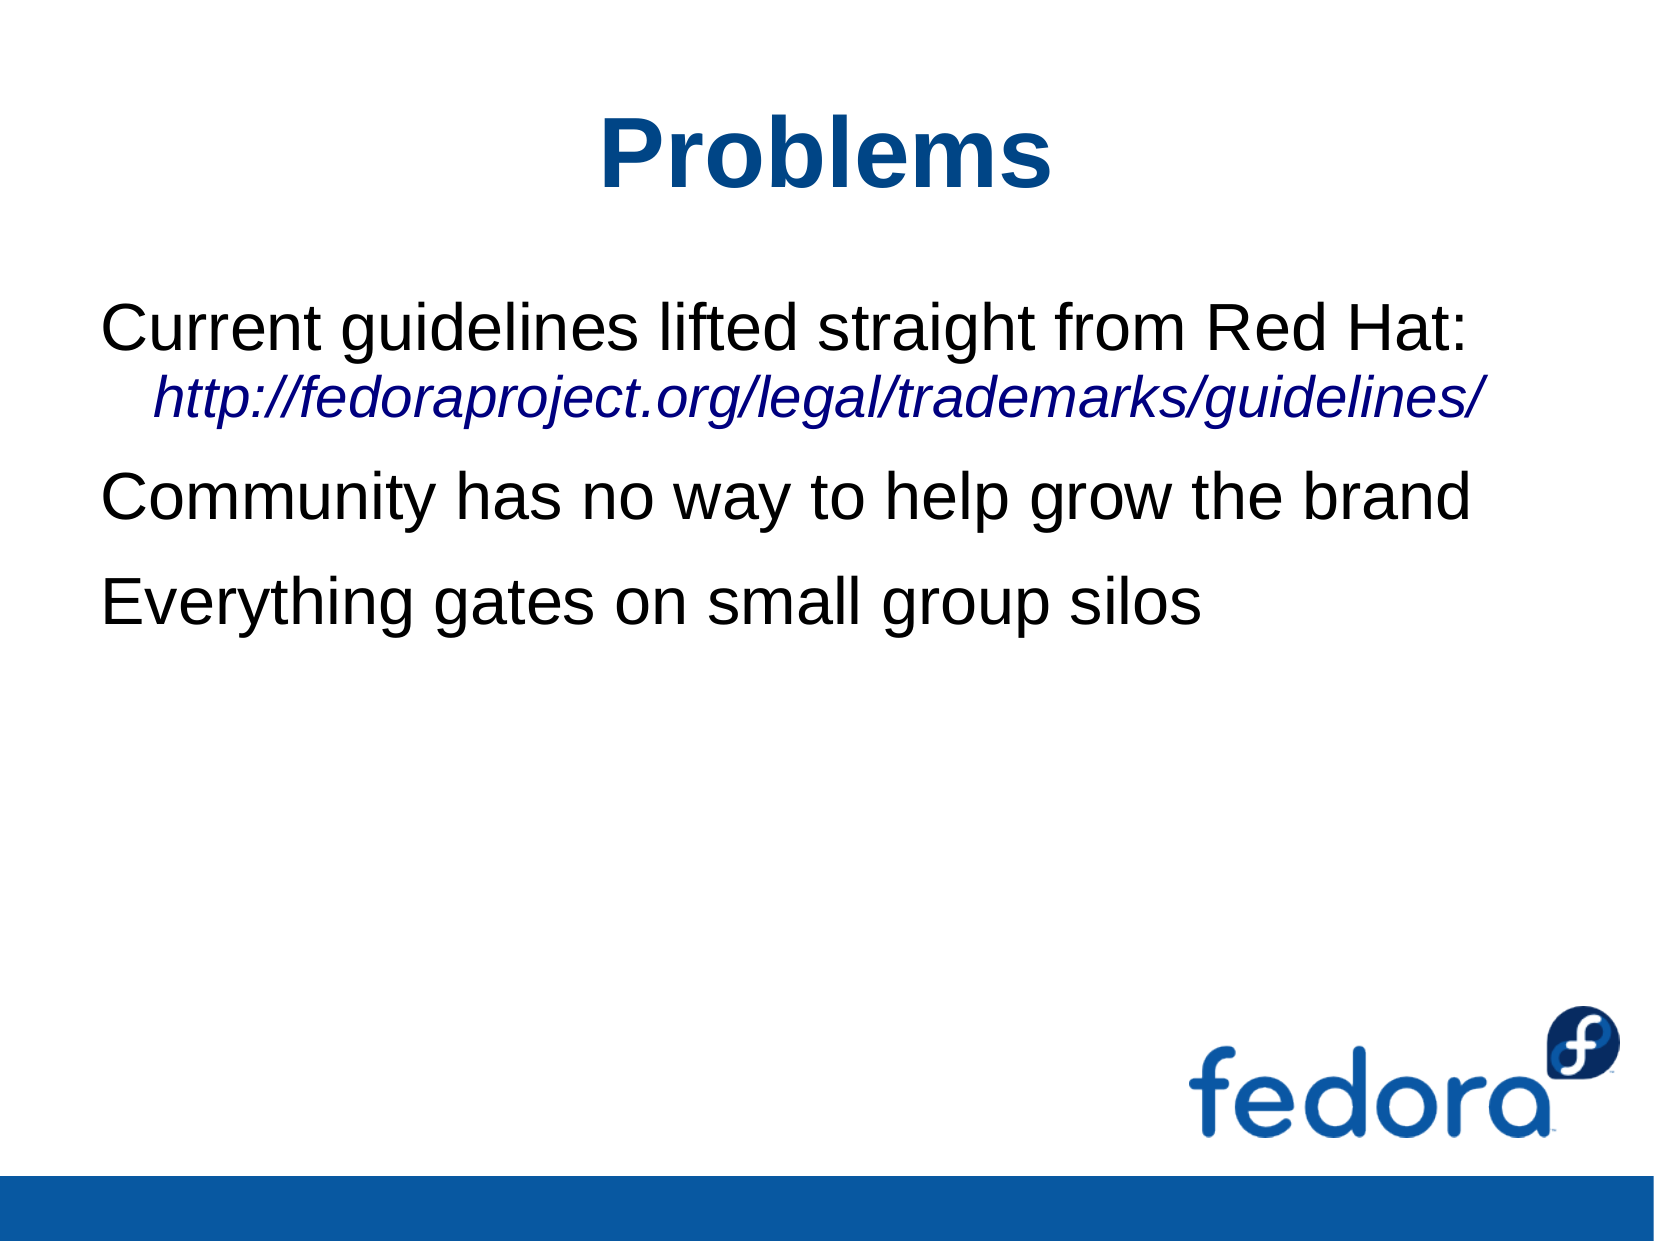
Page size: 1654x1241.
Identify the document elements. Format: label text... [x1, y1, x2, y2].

list Current guidelines lifted straight from Red Hat: http://fedoraproject.org/legal/trademarks/guidelines/ Community has no way to help grow the brand Everything gates on small group silos [82, 290, 1571, 1109]
title Problems [82, 49, 1571, 257]
picture [0, 1176, 1654, 1241]
picture [1189, 1006, 1620, 1138]
